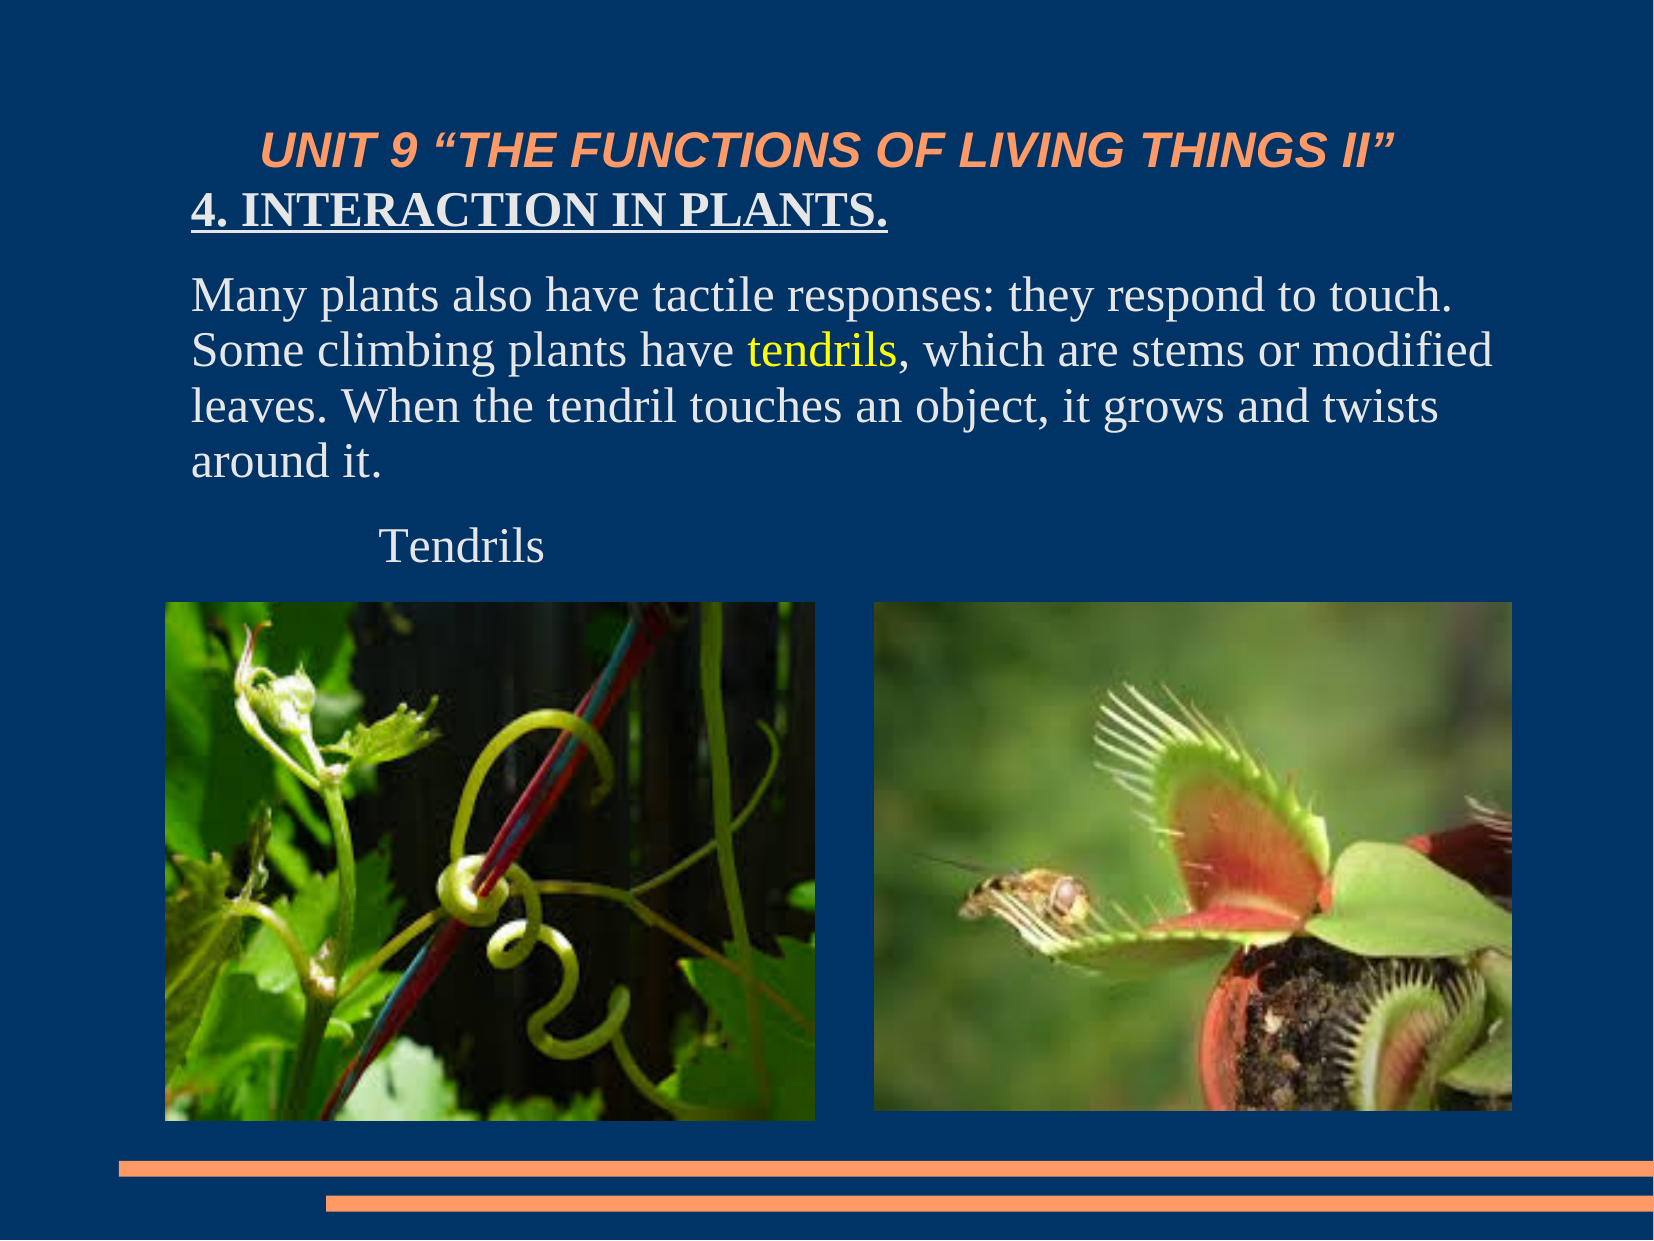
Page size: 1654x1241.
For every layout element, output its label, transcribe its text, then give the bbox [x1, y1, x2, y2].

picture [165, 602, 815, 1121]
picture [874, 602, 1512, 1111]
title UNIT 9 “THE FUNCTIONS OF LIVING THINGS II” [121, 46, 1534, 182]
list 4. INTERACTION IN PLANTS. Many plants also have tactile responses: they respond to touch. Some climbing plants have tendrils, which are stems or modified leaves. When the tendril touches an object, it grows and twists around it. Tendrils [120, 182, 1560, 993]
